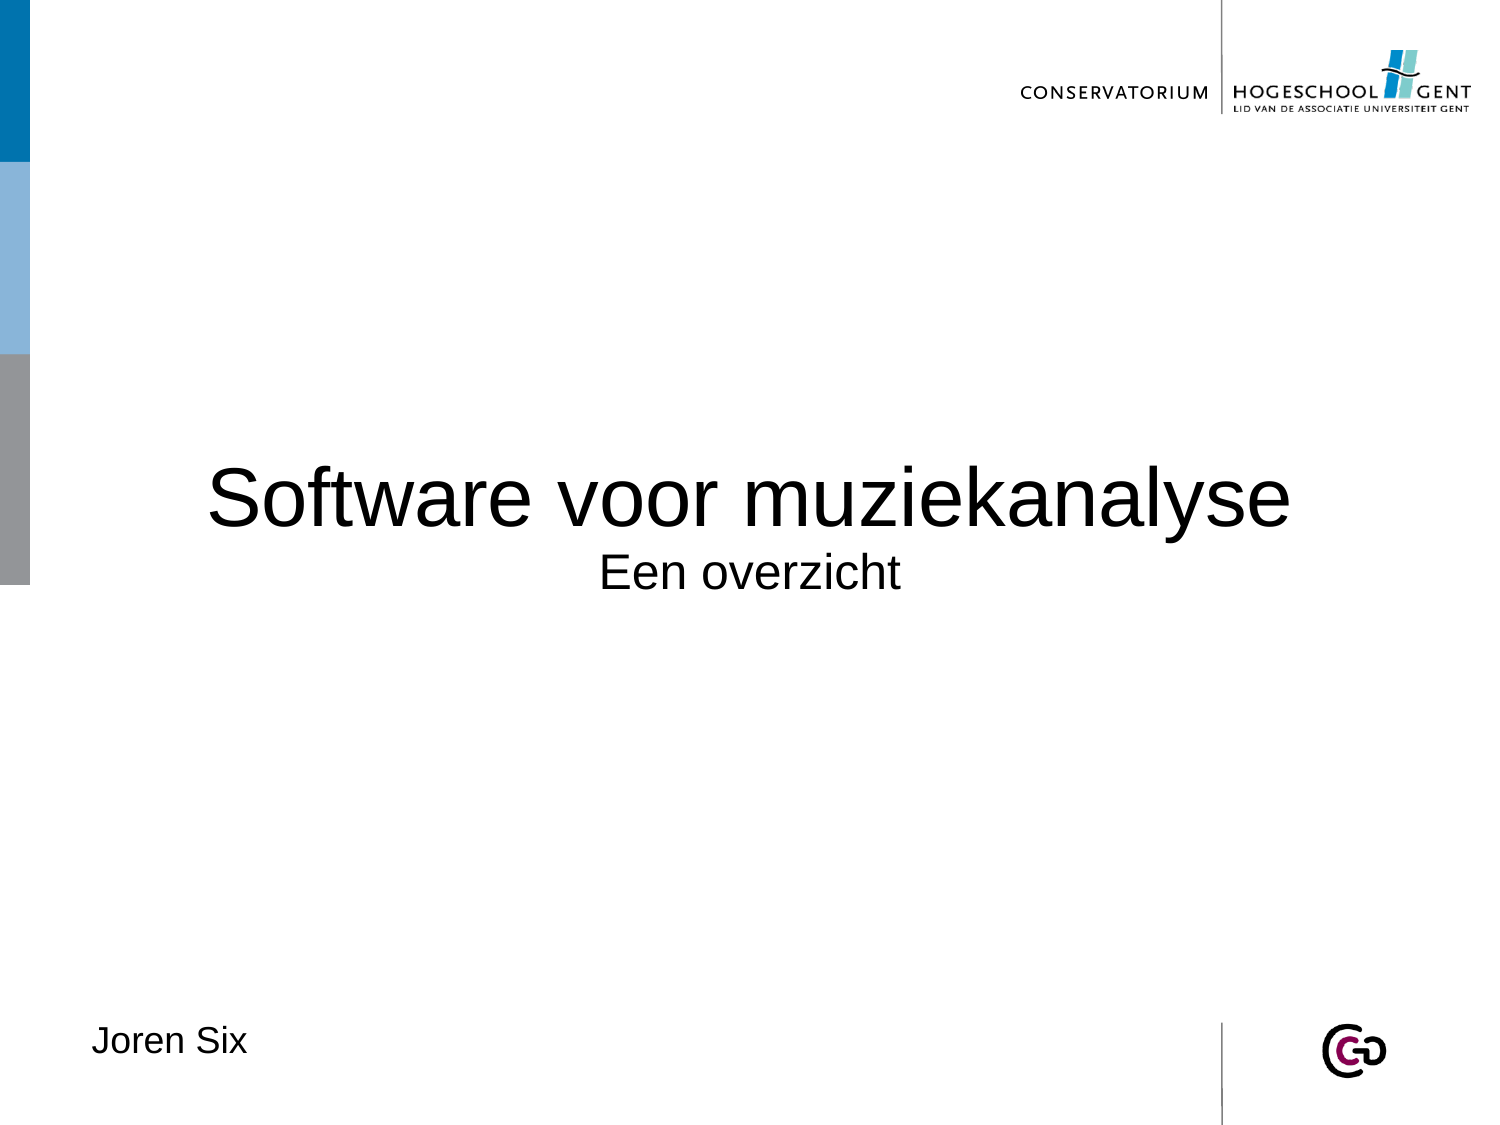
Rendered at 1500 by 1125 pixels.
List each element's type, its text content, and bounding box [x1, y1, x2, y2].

picture [1425, 50, 1471, 112]
picture [1298, 1011, 1410, 1090]
picture [0, 162, 30, 585]
subtitle Software voor muziekanalyse Een overzicht [75, 44, 1425, 1006]
text_box Joren Six [76, 1012, 263, 1070]
